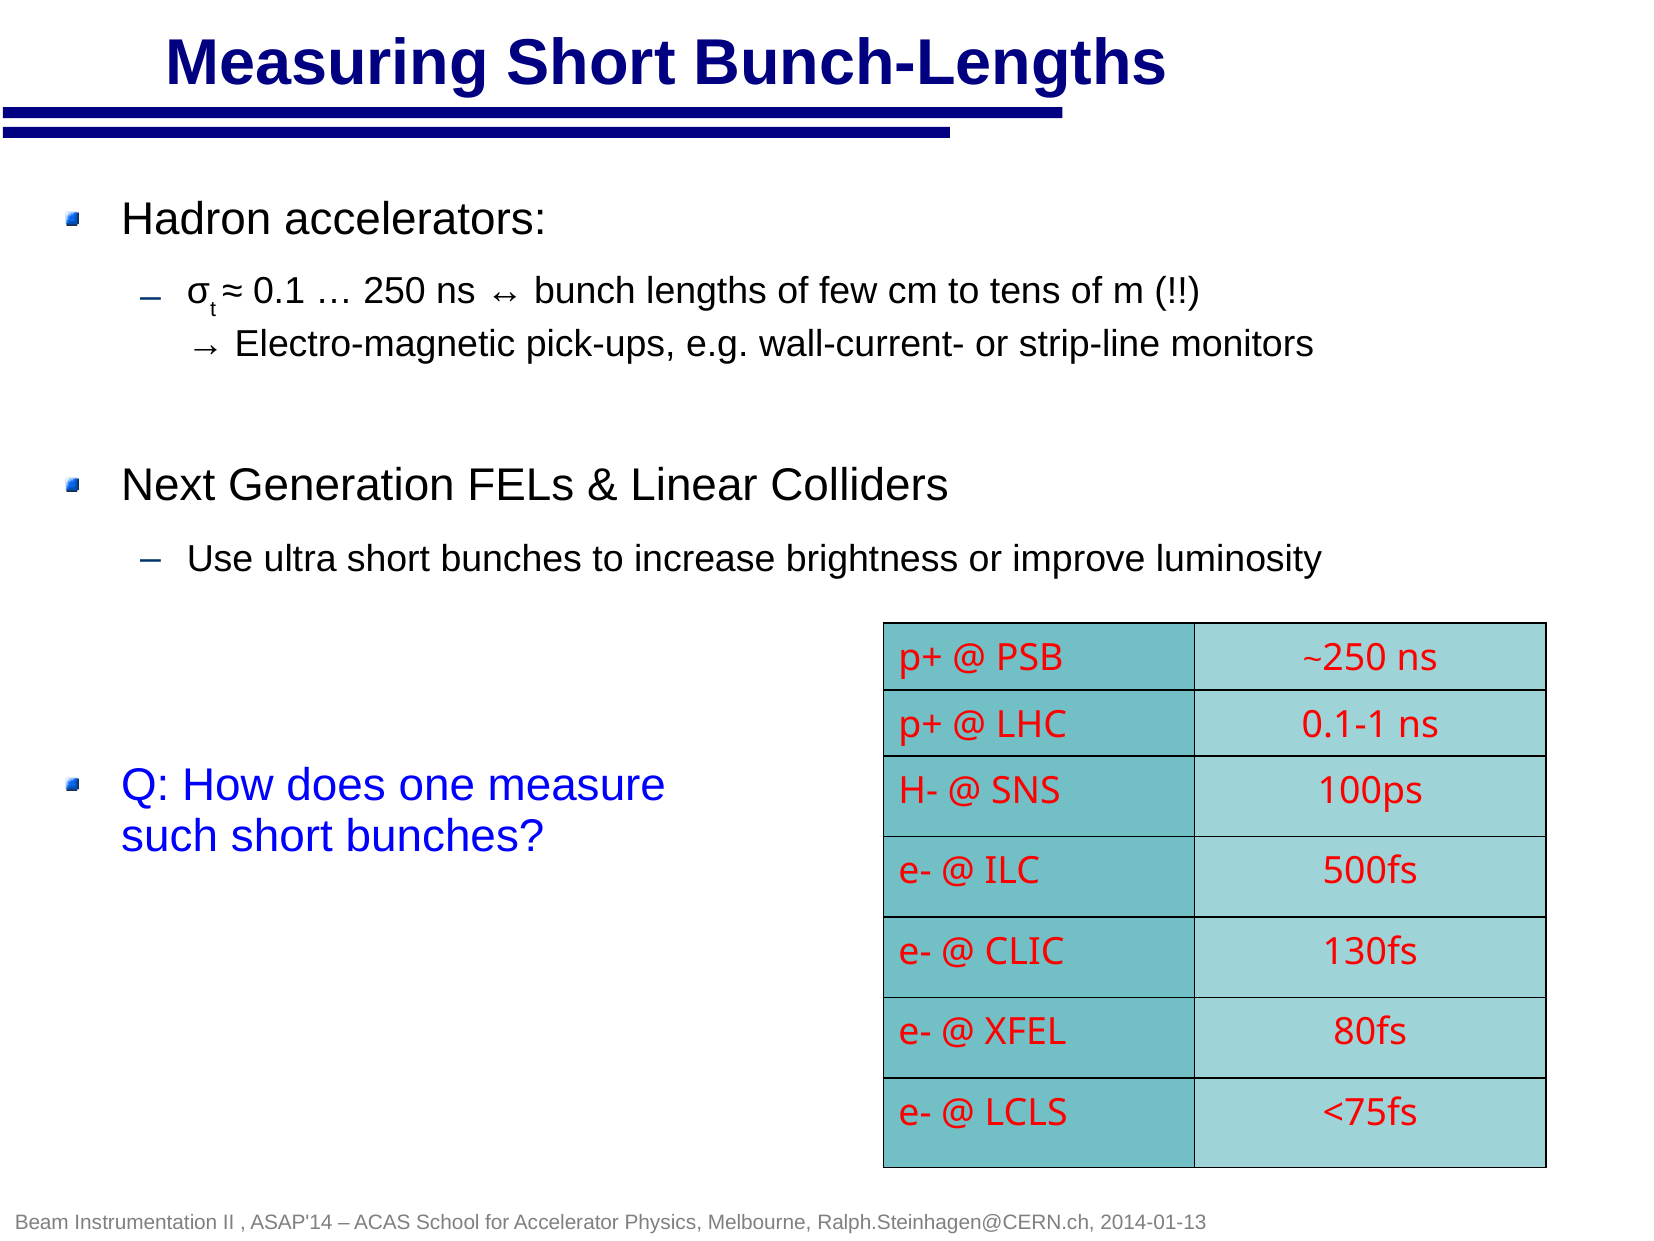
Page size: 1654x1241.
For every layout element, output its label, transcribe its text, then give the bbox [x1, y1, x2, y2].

table_cell 0.1-1 ns [1195, 691, 1545, 755]
list Hadron accelerators: σt ≈ 0.1 … 250 ns ↔ bunch lengths of few cm to tens of m (!!) → Electro-magnetic pick-ups, e.g. wall-current- or strip-line monitors Next Generation FELs & Linear Colliders Use ultra short bunches to increase brightness or improve luminosity Q: How does one measure such short bunches? [65, 192, 1628, 1205]
table_cell e- @ ILC [884, 837, 1194, 916]
title Measuring Short Bunch-Lengths [165, 0, 1323, 124]
table_header p+ @ PSB [884, 624, 1194, 689]
table_cell 80fs [1195, 998, 1545, 1077]
table_cell p+ @ LHC [884, 691, 1194, 755]
table_header ~250 ns [1195, 624, 1545, 689]
table_cell <75fs [1195, 1079, 1545, 1167]
table_cell e- @ CLIC [884, 918, 1194, 997]
table_cell 130fs [1195, 918, 1545, 997]
table_cell 500fs [1195, 837, 1545, 916]
table_cell e- @ XFEL [884, 998, 1194, 1077]
table_cell 100ps [1195, 757, 1545, 836]
table_cell e- @ LCLS [884, 1079, 1194, 1167]
table_cell H- @ SNS [884, 757, 1194, 836]
